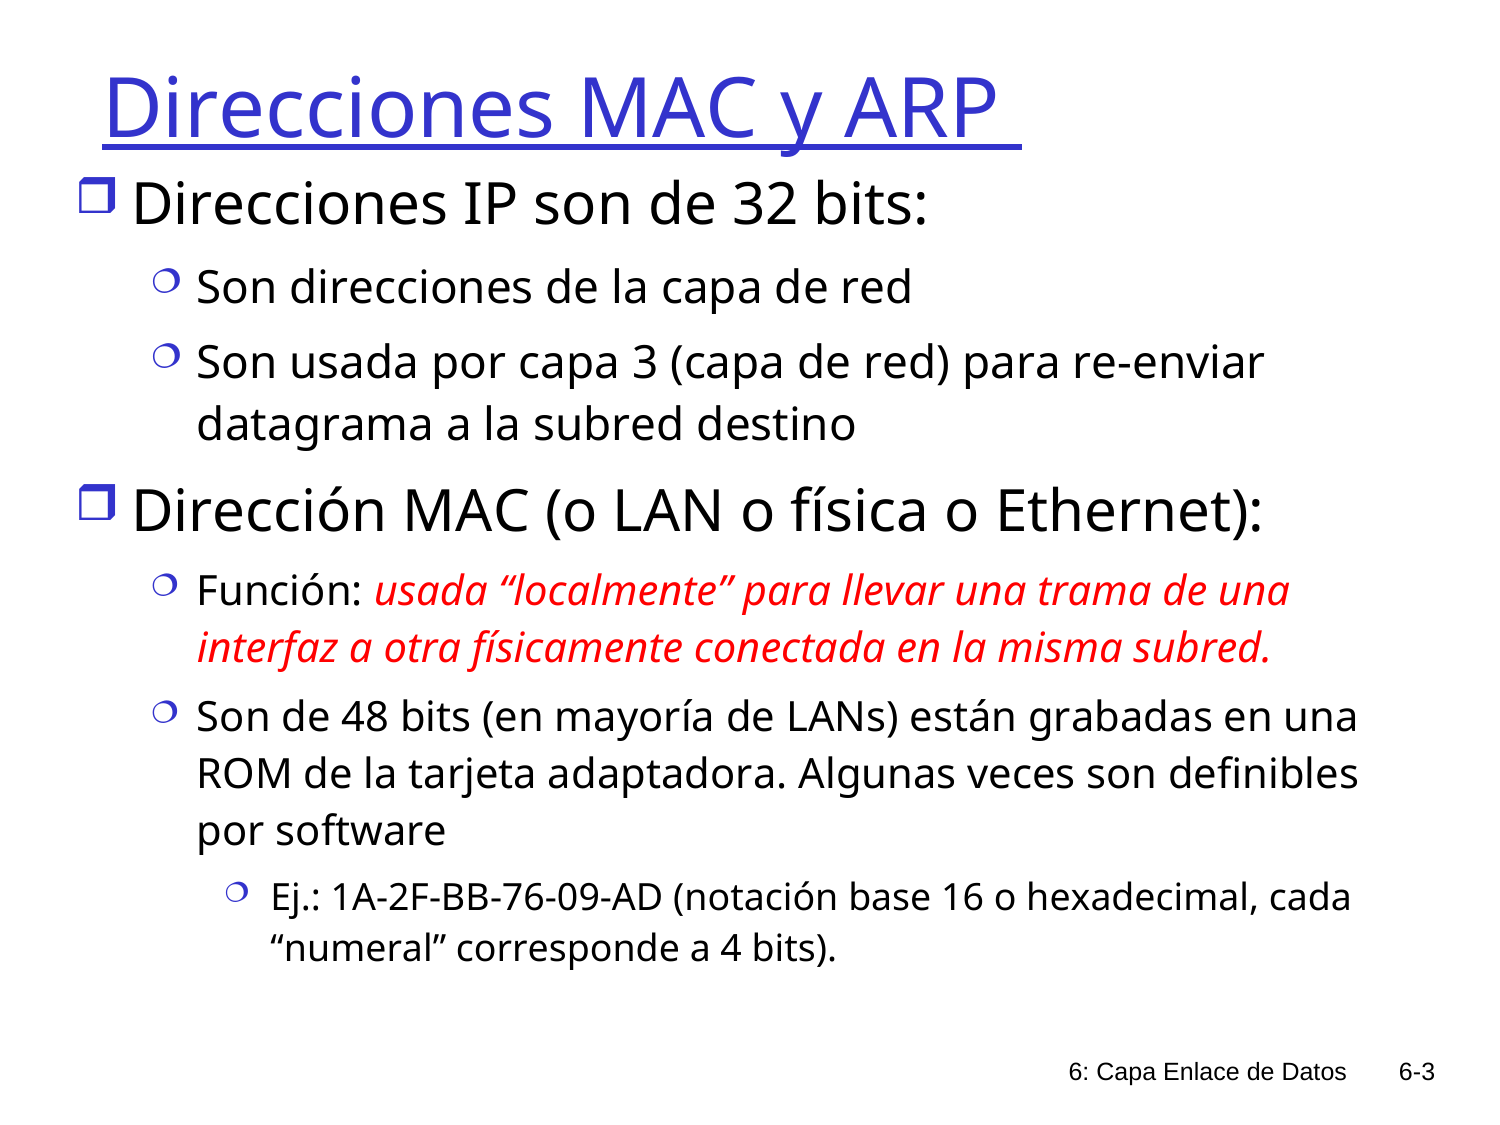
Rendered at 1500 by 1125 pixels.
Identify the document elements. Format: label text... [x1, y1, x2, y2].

title Direcciones MAC y ARP [87, 23, 1363, 162]
list Direcciones IP son de 32 bits: Son direcciones de la capa de red Son usada por capa 3 (capa de red) para re-enviar datagrama a la subred destino Dirección MAC (o LAN o física o Ethernet): Función: usada “localmente” para llevar una trama de una interfaz a otra físicamente conectada en la misma subred. Son de 48 bits (en mayoría de LANs) están grabadas en una ROM de la tarjeta adaptadora. Algunas veces son definibles por software Ej.: 1A-2F-BB-76-09-AD (notación base 16 o hexadecimal, cada “numeral” corresponde a 4 bits). [75, 162, 1388, 973]
